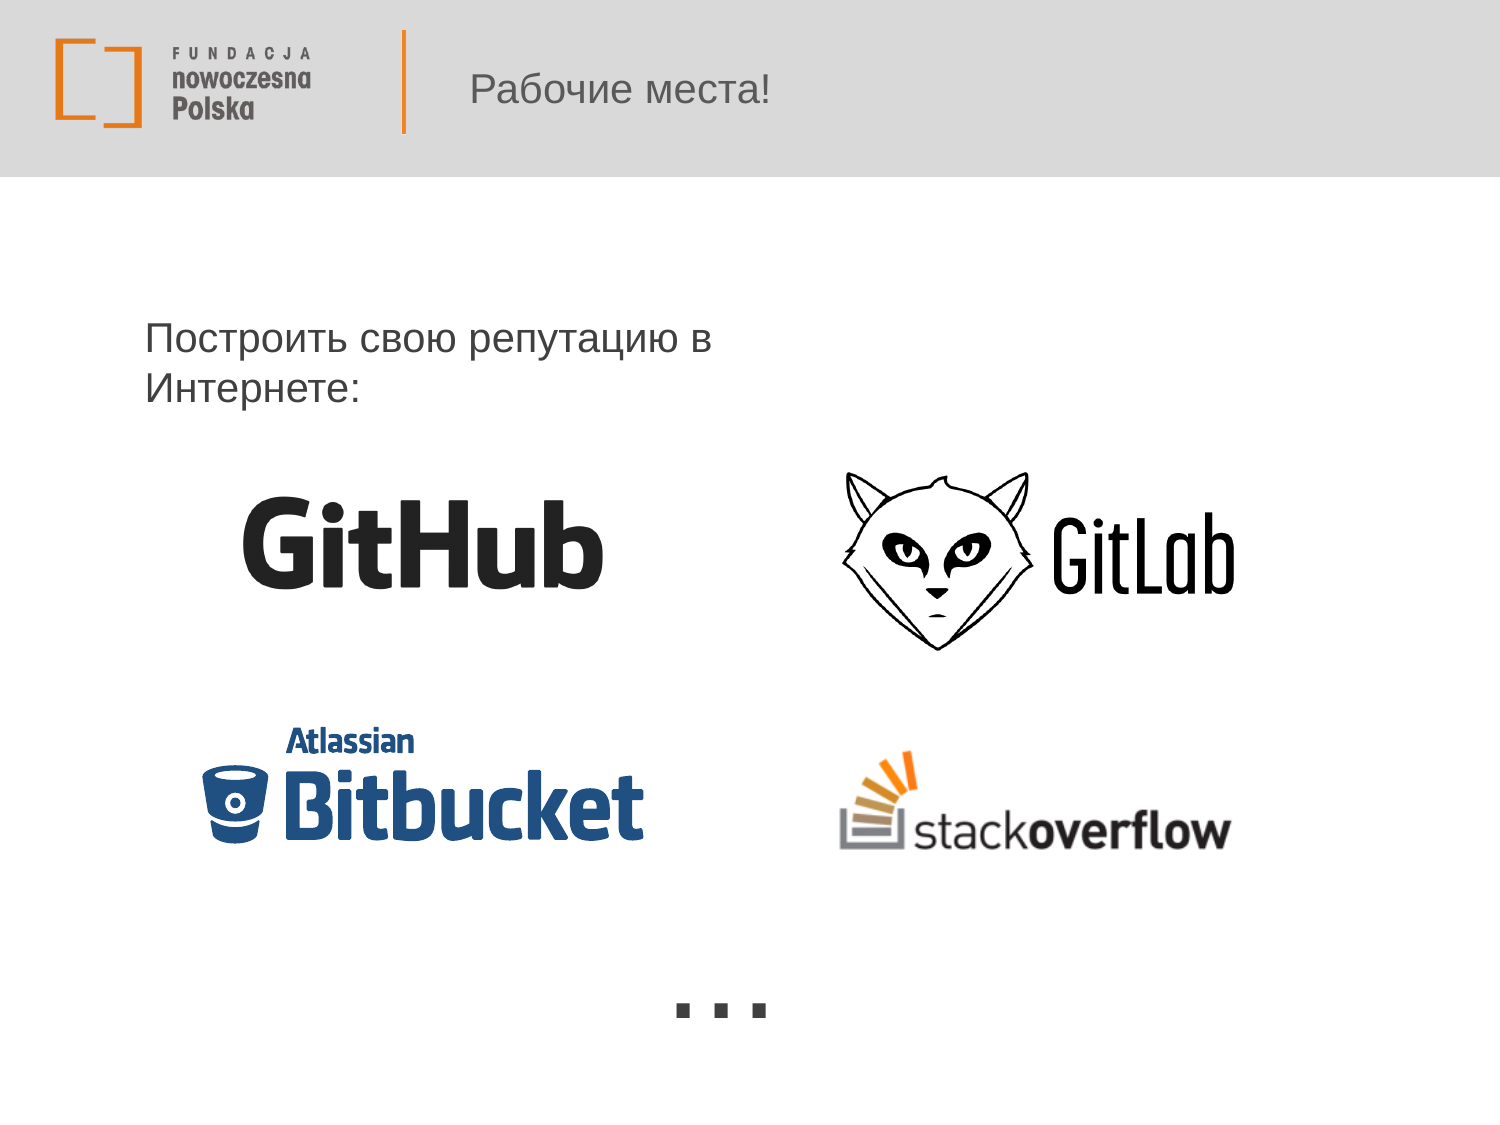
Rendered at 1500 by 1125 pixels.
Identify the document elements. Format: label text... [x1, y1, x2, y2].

picture [803, 409, 1276, 706]
picture [243, 496, 603, 590]
picture [200, 725, 650, 846]
picture [53, 30, 313, 140]
picture [395, 30, 422, 145]
text_box Построить свою репутацию в Интернете: [129, 303, 863, 419]
picture [830, 744, 1241, 858]
text_box Рабочие места! [454, 54, 1046, 120]
text_box [0, 0, 1500, 178]
text_box ... [649, 874, 1382, 1054]
